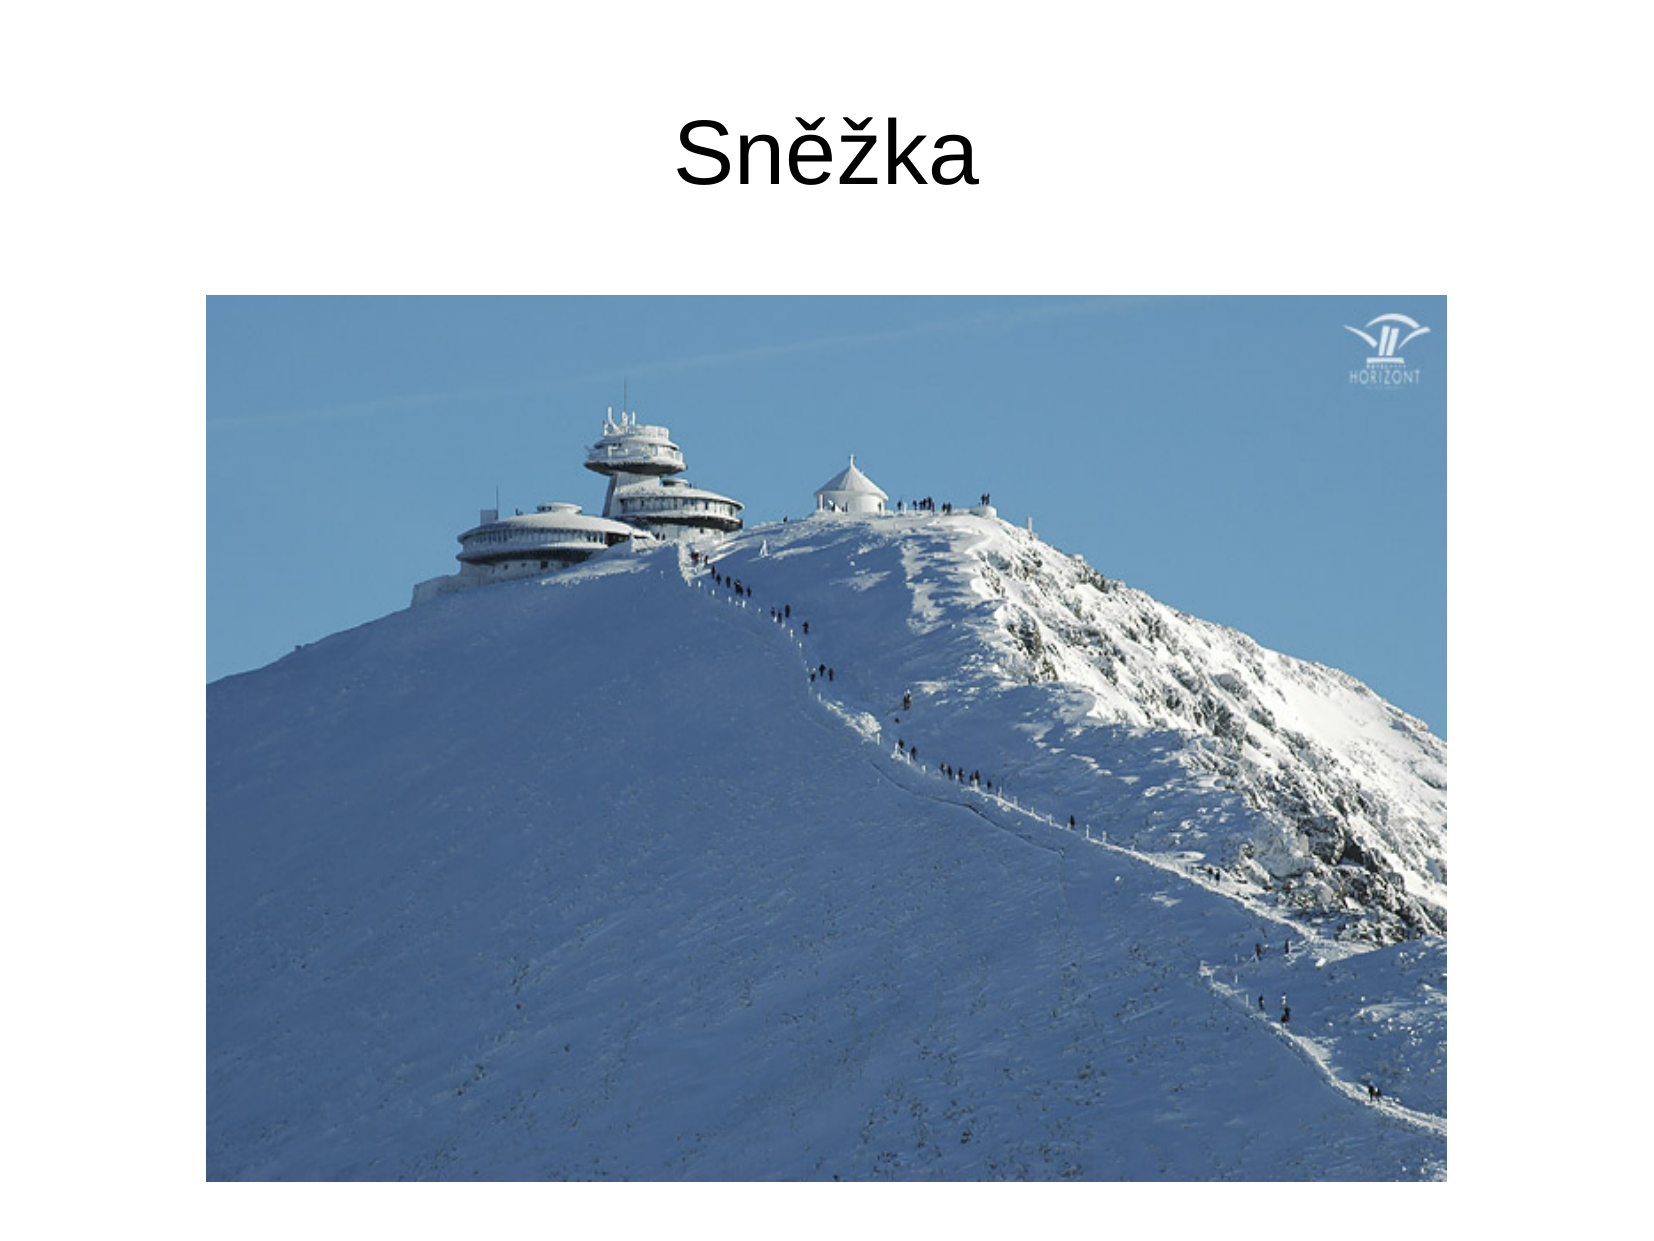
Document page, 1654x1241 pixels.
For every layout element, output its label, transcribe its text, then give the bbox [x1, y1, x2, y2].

title Sněžka [82, 49, 1571, 257]
picture [206, 295, 1447, 1182]
